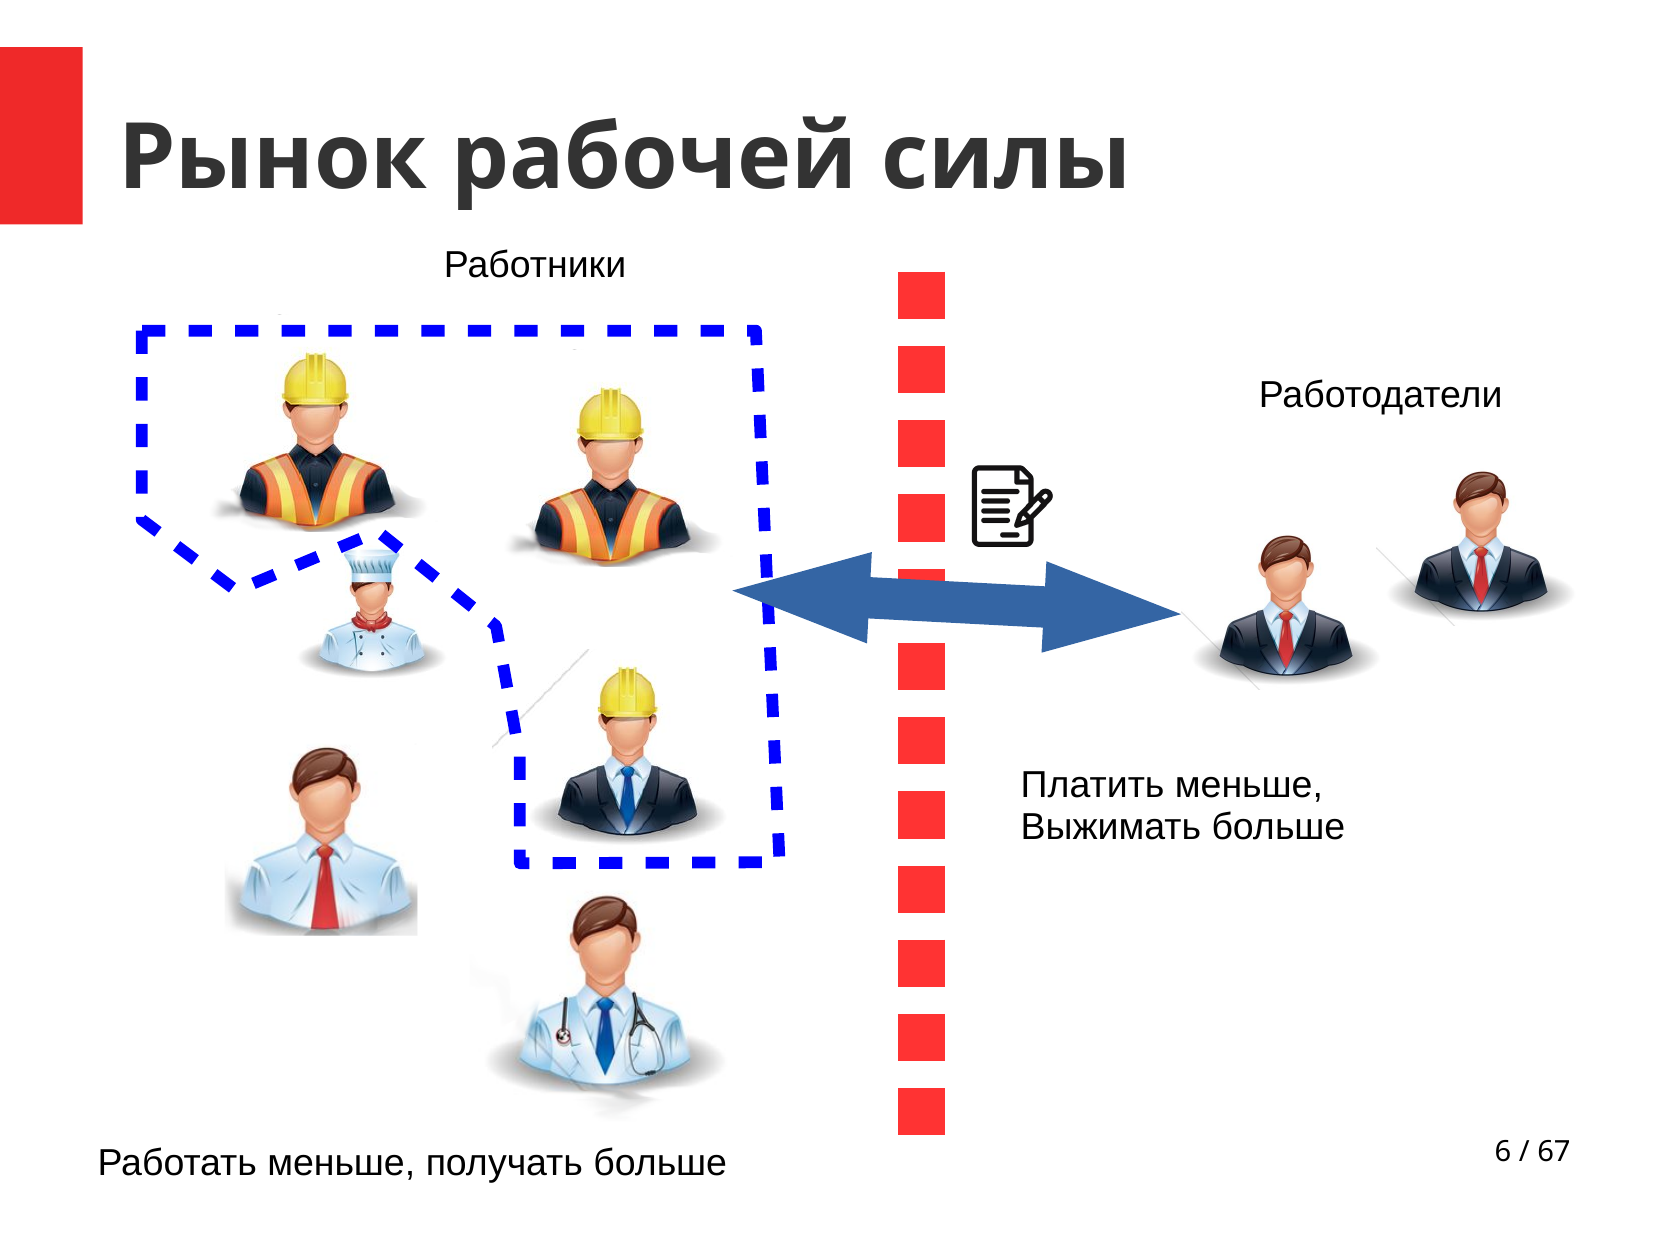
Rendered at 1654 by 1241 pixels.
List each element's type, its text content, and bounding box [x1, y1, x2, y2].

text_box Работники [429, 236, 642, 294]
picture [165, 649, 745, 1133]
text_box Платить меньше, Выжимать больше [1005, 755, 1361, 855]
picture [968, 460, 1055, 550]
text_box Работать меньше, получать больше [82, 1133, 745, 1200]
text_box Работодатели [1243, 366, 1518, 423]
title Рынок рабочей силы [118, 49, 1571, 257]
picture [1181, 455, 1583, 690]
picture [164, 312, 733, 686]
